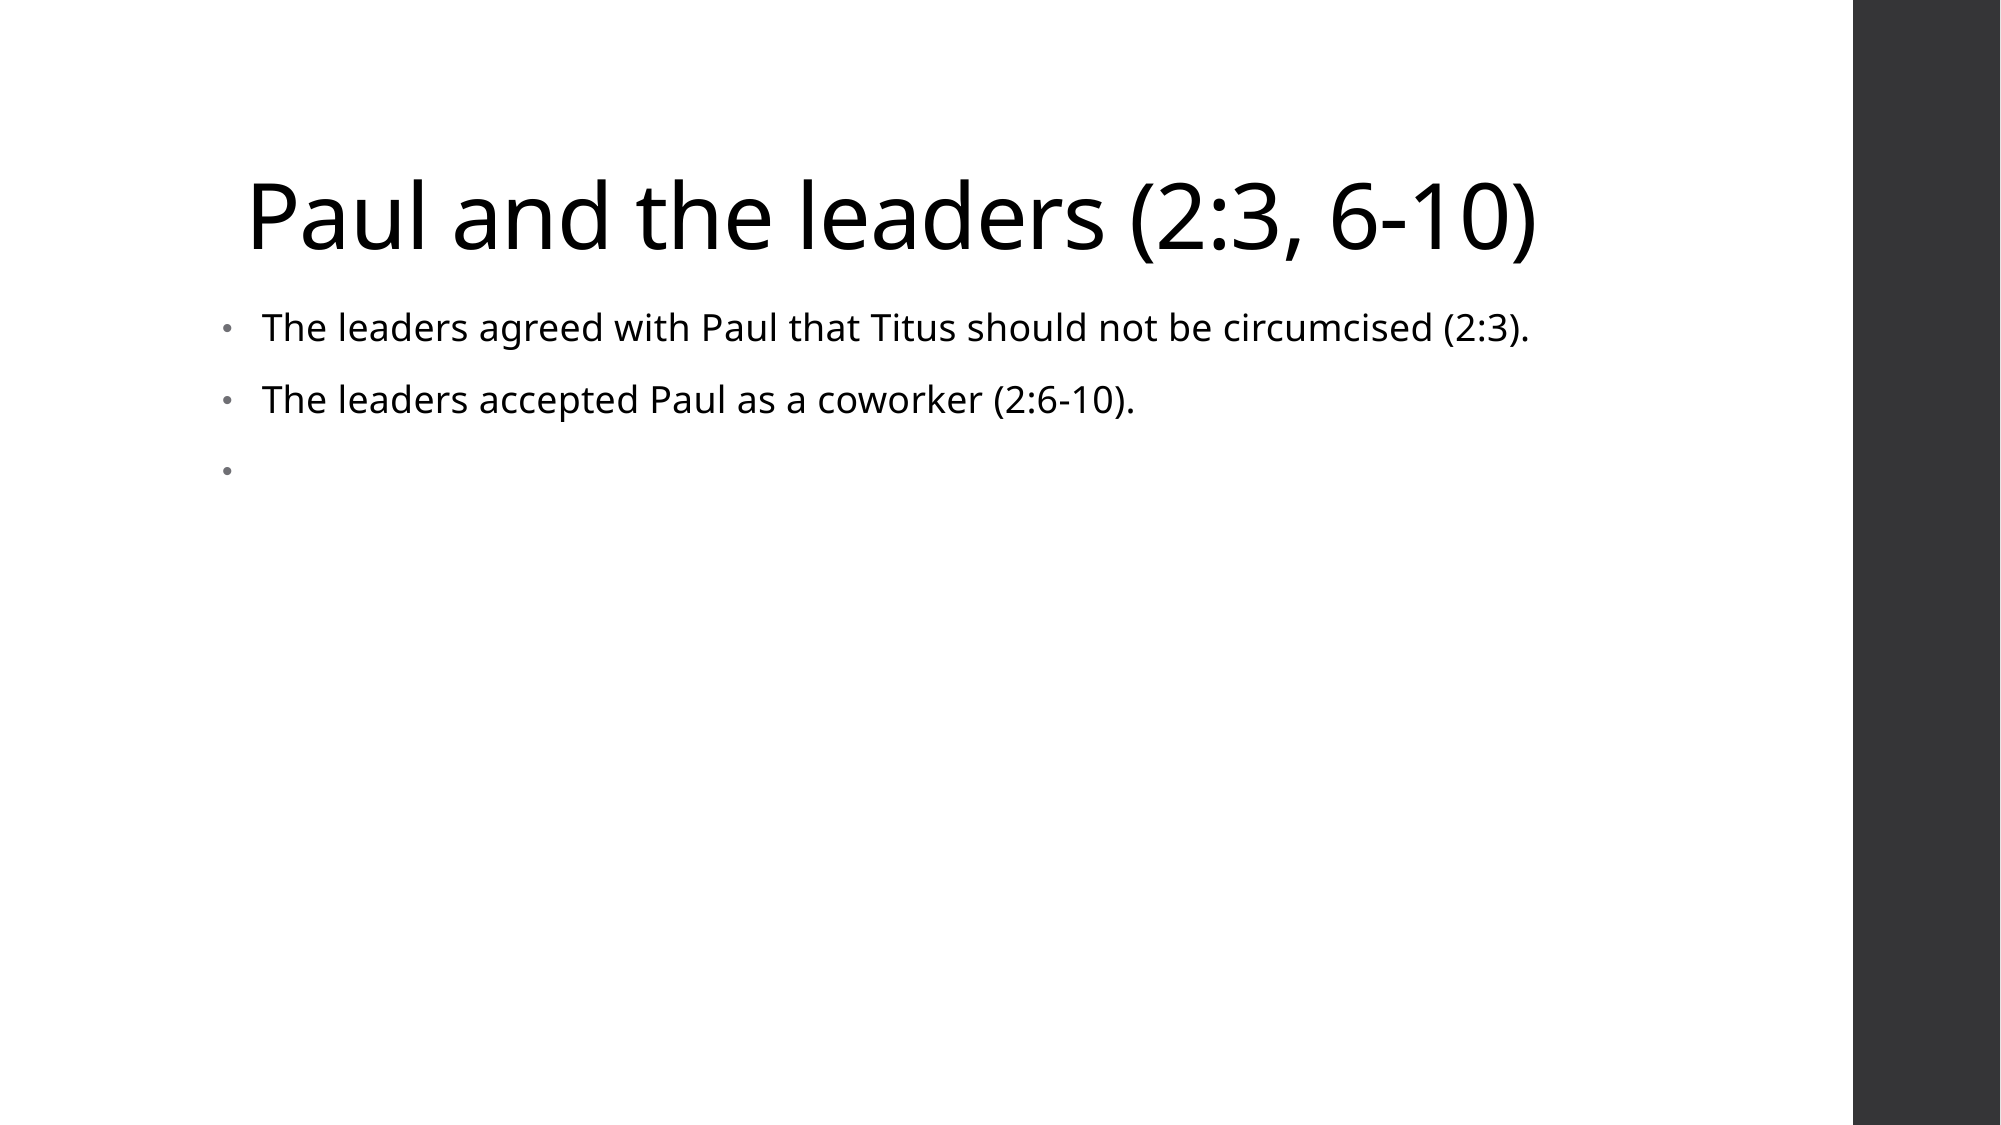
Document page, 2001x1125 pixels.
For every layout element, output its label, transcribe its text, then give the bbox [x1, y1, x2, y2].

list The leaders agreed with Paul that Titus should not be circumcised (2:3). The leaders accepted Paul as a coworker (2:6-10). [206, 299, 1617, 1014]
title Paul and the leaders (2:3, 6-10) [206, 60, 1797, 278]
